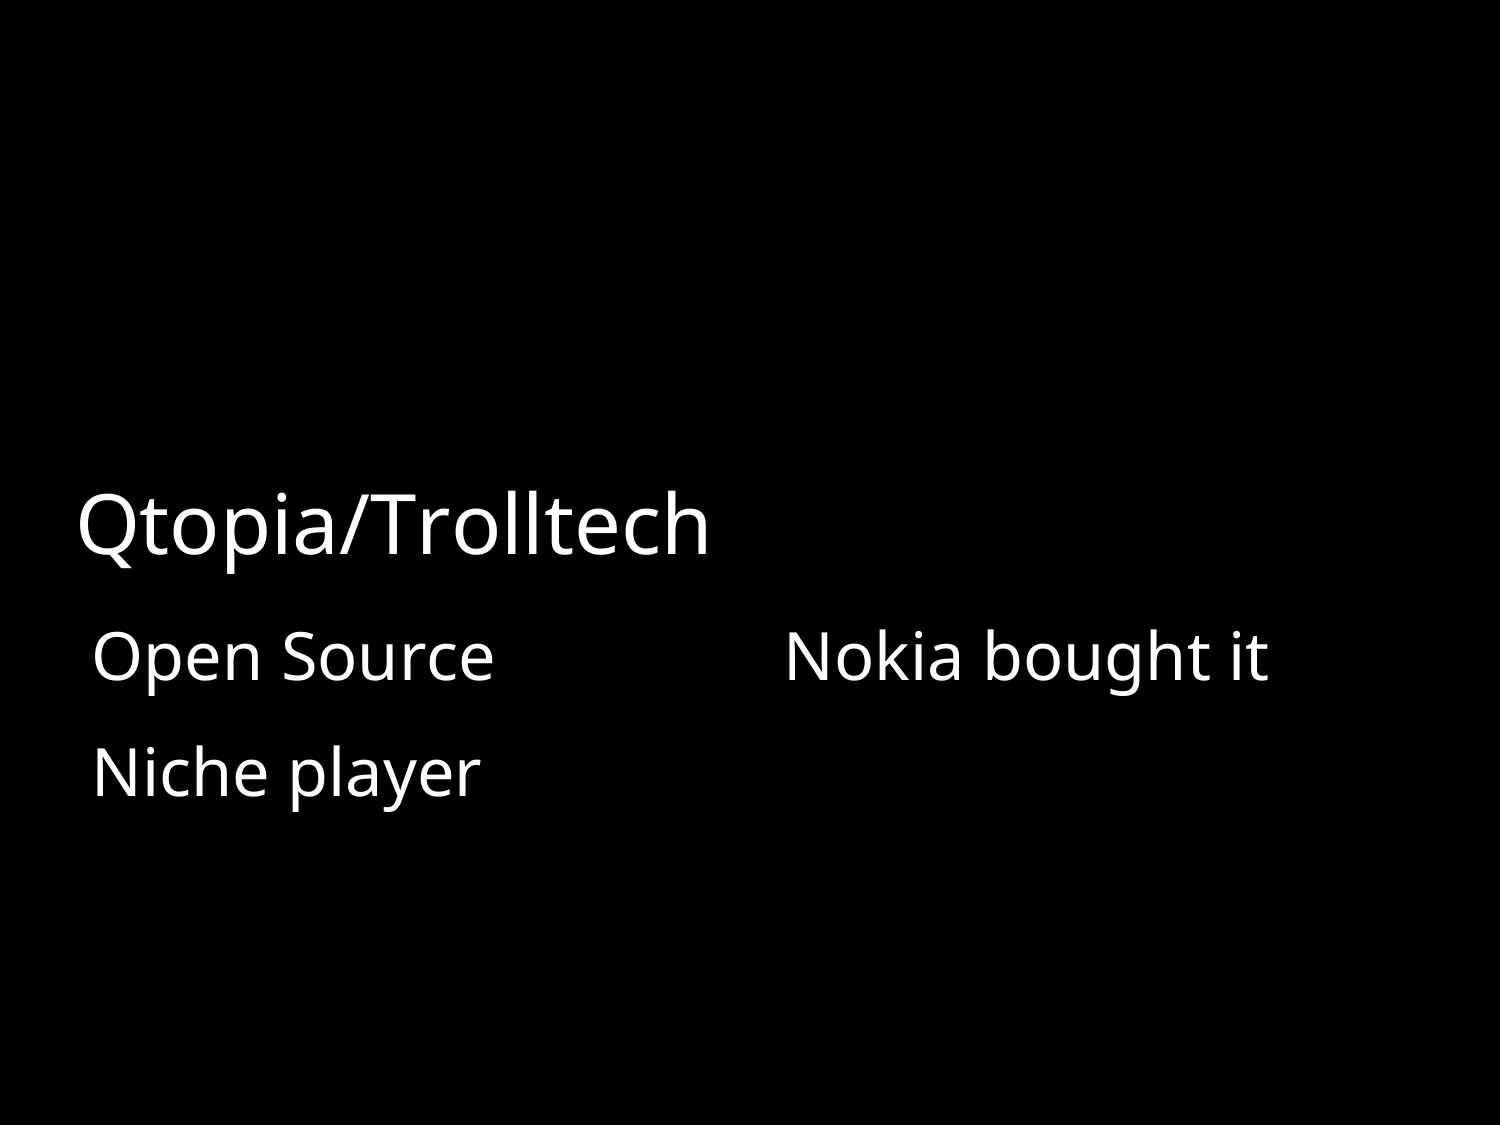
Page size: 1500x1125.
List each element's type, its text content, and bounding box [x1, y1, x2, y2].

title Qtopia/Trolltech [75, 428, 1414, 616]
list Open Source Niche player [75, 600, 734, 1003]
list Nokia bought it [766, 600, 1426, 1003]
